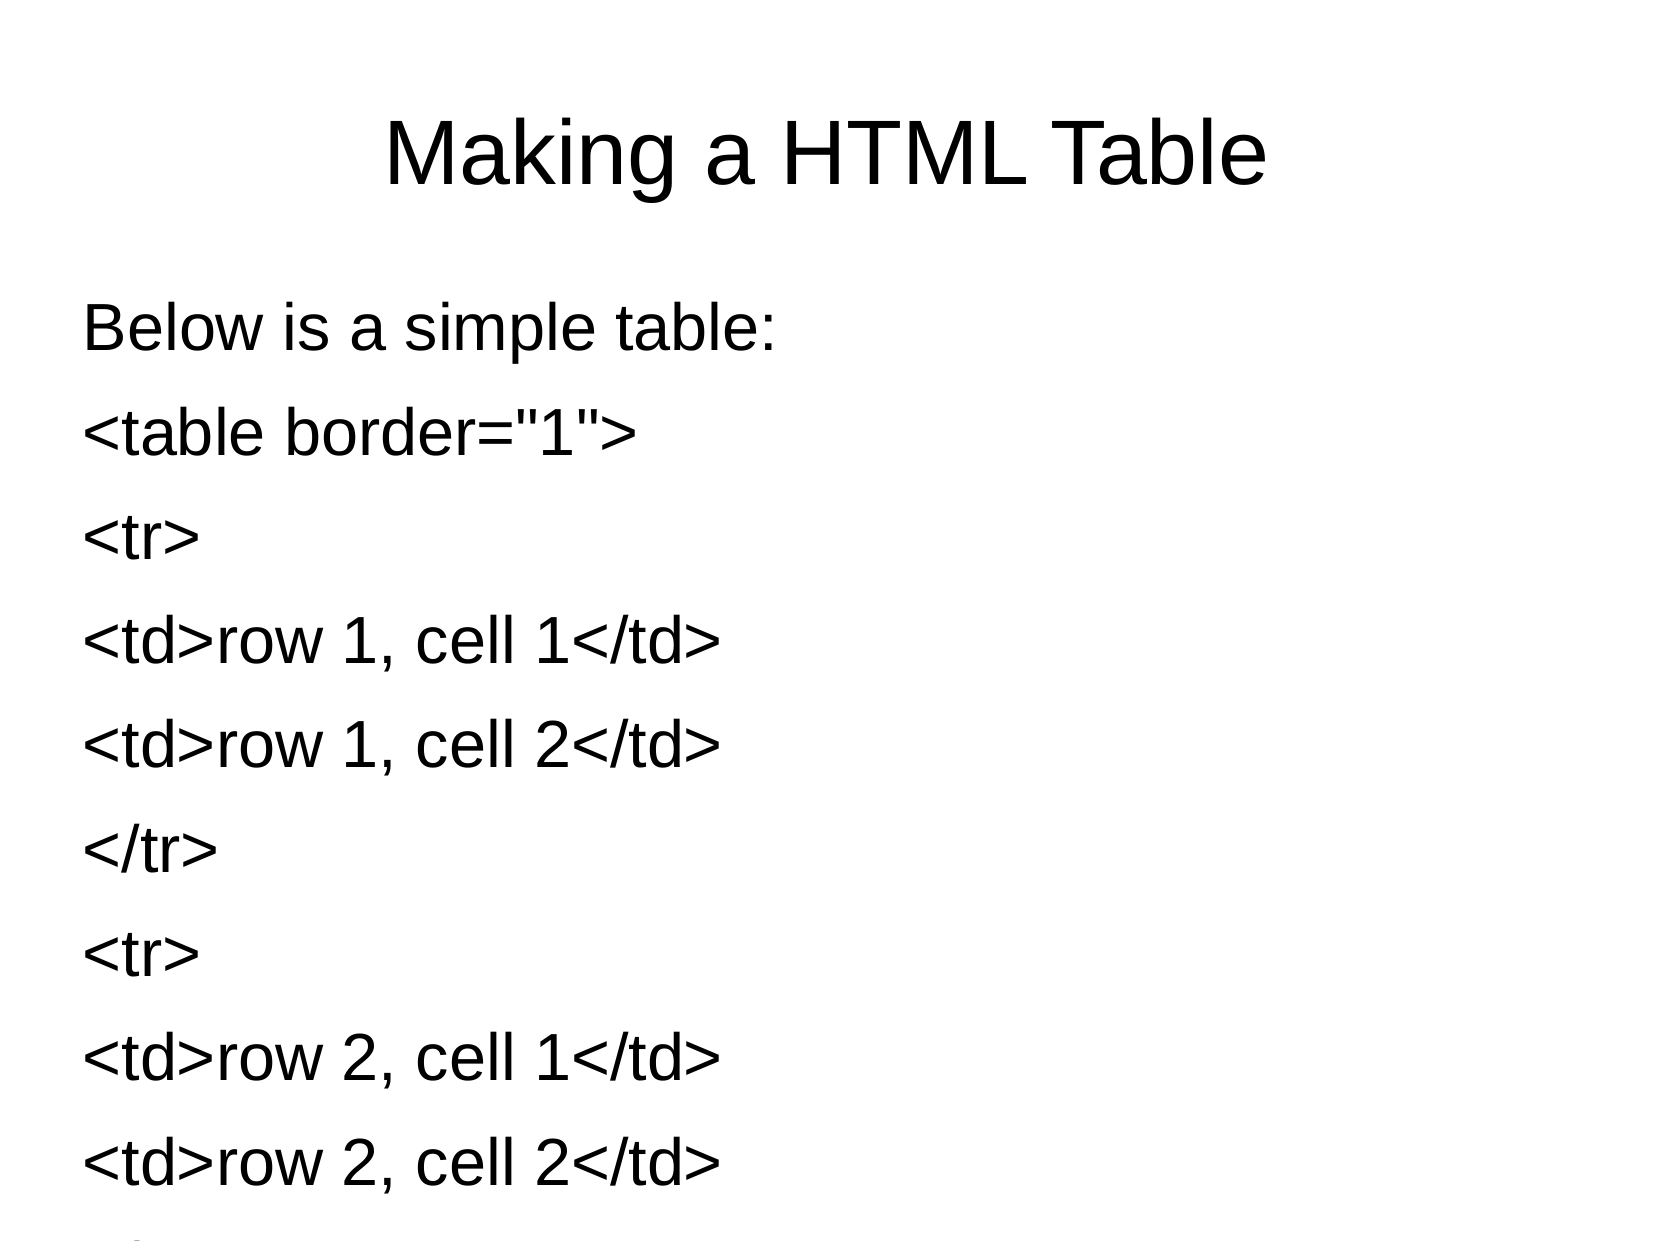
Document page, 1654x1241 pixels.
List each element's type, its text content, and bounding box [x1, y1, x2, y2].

list Below is a simple table: <table border="1"> <tr> <td>row 1, cell 1</td> <td>row 1, cell 2</td> </tr> <tr> <td>row 2, cell 1</td> <td>row 2, cell 2</td> </tr> </table> [82, 290, 1571, 1109]
title Making a HTML Table [82, 56, 1571, 250]
